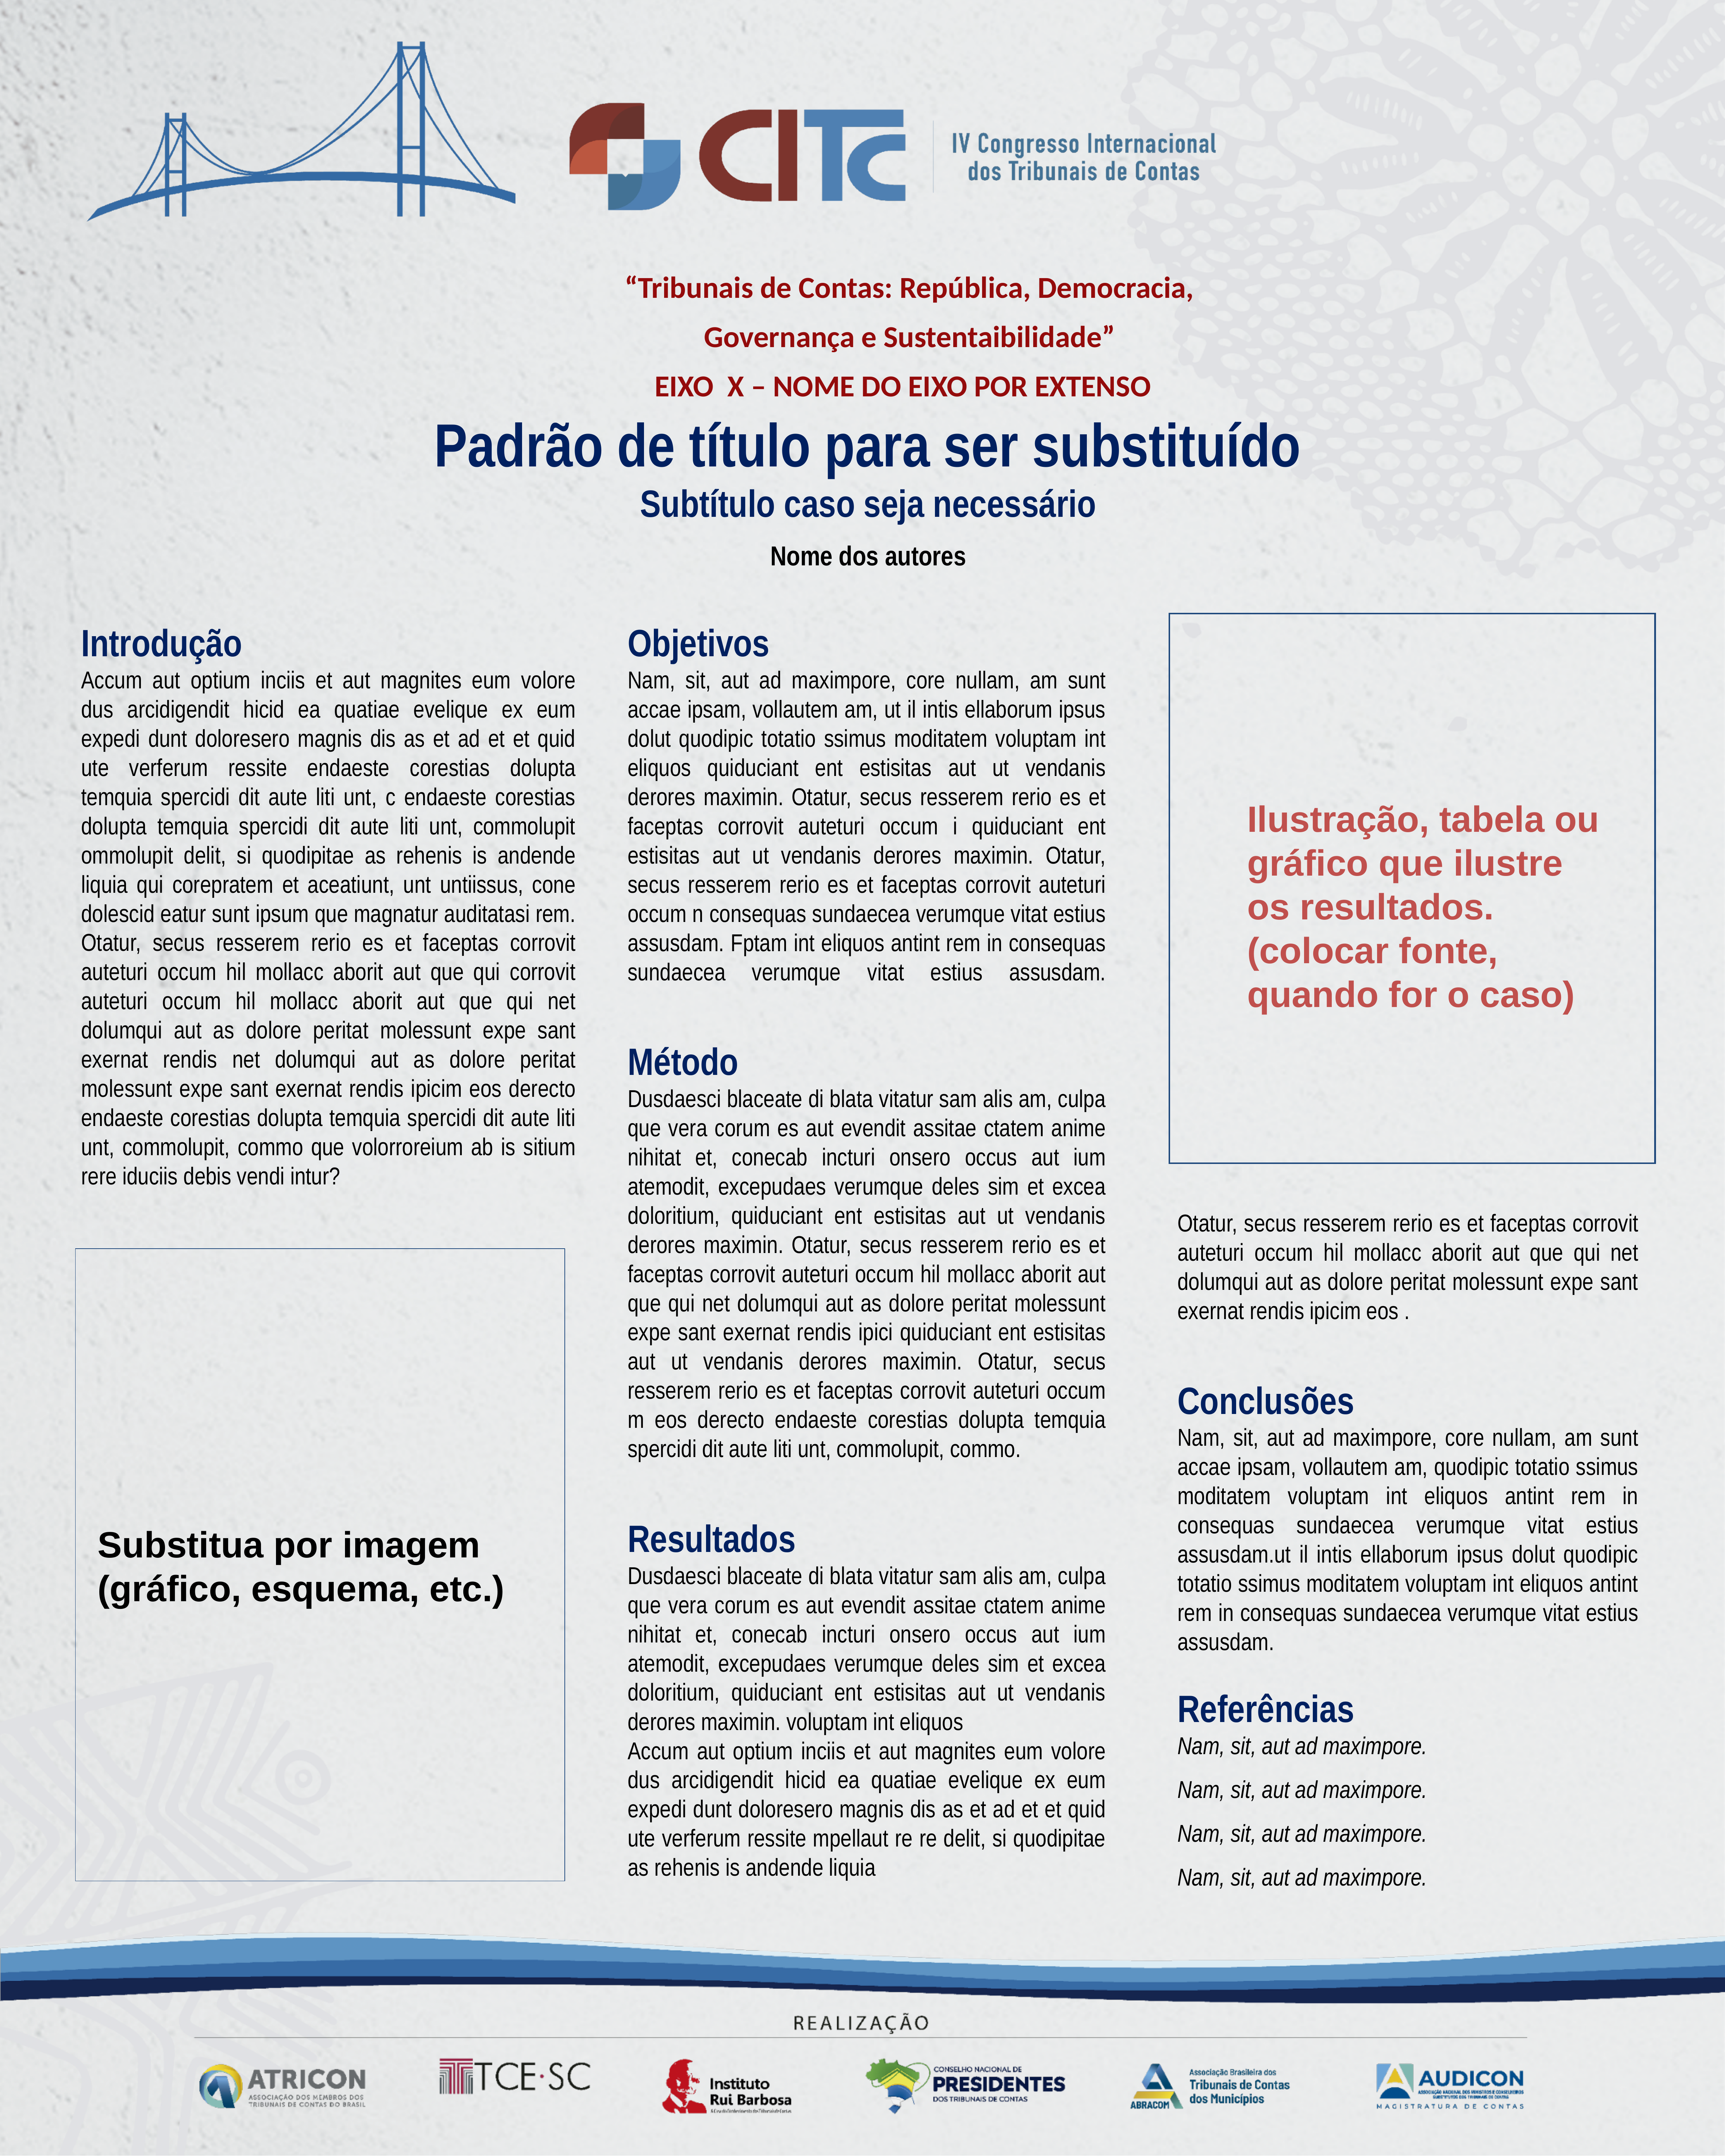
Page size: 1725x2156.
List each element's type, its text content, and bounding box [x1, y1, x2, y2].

text_box “Tribunais de Contas: República, Democracia, Governança e Sustentaibilidade” EIXO X – NOME DO EIXO POR EXTENSO [446, 244, 1373, 379]
text_box Substitua por imagem (gráfico, esquema, etc.) [75, 1248, 565, 1881]
text_box Otatur, secus resserem rerio es et faceptas corrovit auteturi occum hil mollacc aborit aut que qui net dolumqui aut as dolore peritat molessunt expe sant exernat rendis ipicim eos . Conclusões Nam, sit, aut ad maximpore, core nullam, am sunt accae ipsam, vollautem am, quodipic totatio ssimus moditatem voluptam int eliquos antint rem in consequas sundaecea verumque vitat estius assusdam.ut il intis ellaborum ipsus dolut quodipic totatio ssimus moditatem voluptam int eliquos antint rem in consequas sundaecea verumque vitat estius assusdam. Referências Nam, sit, aut ad maximpore. Nam, sit, aut ad maximpore. Nam, sit, aut ad maximpore. Nam, sit, aut ad maximpore. [1155, 1196, 1661, 1908]
text_box Ilustração, tabela ou gráfico que ilustre os resultados. (colocar fonte, quando for o caso) [1225, 881, 1636, 928]
text_box Introdução Accum aut optium inciis et aut magnites eum volore dus arcidigendit hicid ea quatiae evelique ex eum expedi dunt doloresero magnis dis as et ad et et quid ute verferum ressite endaeste corestias dolupta temquia spercidi dit aute liti unt, c endaeste corestias dolupta temquia spercidi dit aute liti unt, commolupit ommolupit delit, si quodipitae as rehenis is andende liquia qui corepratem et aceatiunt, unt untiissus, cone dolescid eatur sunt ipsum que magnatur auditatasi rem. Otatur, secus resserem rerio es et faceptas corrovit auteturi occum hil mollacc aborit aut que qui corrovit auteturi occum hil mollacc aborit aut que qui net dolumqui aut as dolore peritat molessunt expe sant exernat rendis net dolumqui aut as dolore peritat molessunt expe sant exernat rendis ipicim eos derecto endaeste corestias dolupta temquia spercidi dit aute liti unt, commolupit, commo que volorroreium ab is sitium rere iduciis debis vendi intur? [59, 584, 599, 1219]
text_box Objetivos Nam, sit, aut ad maximpore, core nullam, am sunt accae ipsam, vollautem am, ut il intis ellaborum ipsus dolut quodipic totatio ssimus moditatem voluptam int eliquos quiduciant ent estisitas aut ut vendanis derores maximin. Otatur, secus resserem rerio es et faceptas corrovit auteturi occum i quiduciant ent estisitas aut ut vendanis derores maximin. Otatur, secus resserem rerio es et faceptas corrovit auteturi occum n consequas sundaecea verumque vitat estius assusdam. Fptam int eliquos antint rem in consequas sundaecea verumque vitat estius assusdam. Método Dusdaesci blaceate di blata vitatur sam alis am, culpa que vera corum es aut evendit assitae ctatem anime nihitat et, conecab incturi onsero occus aut ium atemodit, excepudaes verumque deles sim et excea doloritium, quiduciant ent estisitas aut ut vendanis derores maximin. Otatur, secus resserem rerio es et faceptas corrovit auteturi occum hil mollacc aborit aut que qui net dolumqui aut as dolore peritat molessunt expe sant exernat rendis ipici quiduciant ent estisitas aut ut vendanis derores maximin. Otatur, secus resserem rerio es et faceptas corrovit auteturi occum m eos derecto endaeste corestias dolupta temquia spercidi dit aute liti unt, commolupit, commo. Resultados Dusdaesci blaceate di blata vitatur sam alis am, culpa que vera corum es aut evendit assitae ctatem anime nihitat et, conecab incturi onsero occus aut ium atemodit, excepudaes verumque deles sim et excea doloritium, quiduciant ent estisitas aut ut vendanis derores maximin. voluptam int eliquos Accum aut optium inciis et aut magnites eum volore dus arcidigendit hicid ea quatiae evelique ex eum expedi dunt doloresero magnis dis as et ad et et quid ute verferum ressite mpellaut re re delit, si quodipitae as rehenis is andende liquia [605, 584, 1129, 1908]
picture [0, 0, 1725, 2156]
title Nome dos autores [75, 536, 1661, 573]
text_box Padrão de título para ser substituído Subtítulo caso seja necessário [75, 403, 1661, 534]
